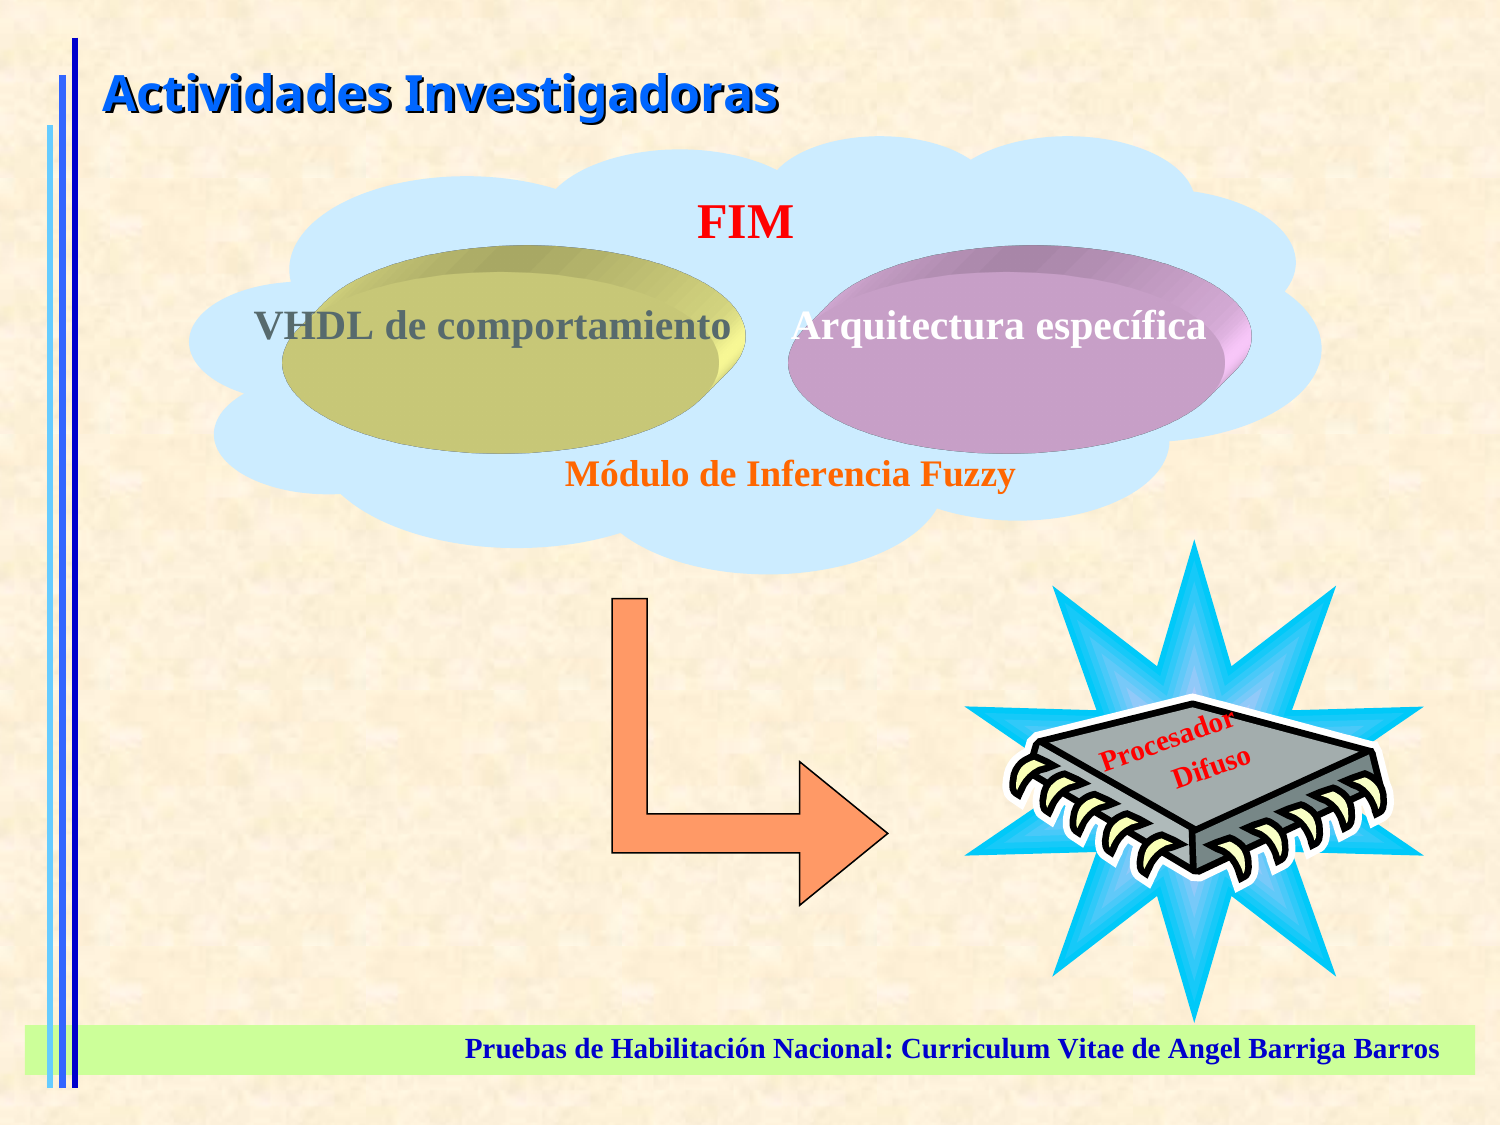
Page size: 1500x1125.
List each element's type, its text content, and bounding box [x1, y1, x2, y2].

text_box [612, 598, 888, 906]
text_box FIM [682, 186, 810, 257]
text_box [188, 136, 1322, 575]
text_box Difuso [1151, 725, 1272, 808]
text_box Módulo de Inferencia Fuzzy [549, 445, 1032, 503]
text_box VHDL de comportamiento [238, 294, 747, 357]
text_box Procesador [1078, 688, 1254, 791]
text_box Actividades Investigadoras [87, 49, 794, 134]
picture [0, 0, 1500, 1125]
text_box Arquitectura específica [775, 294, 1223, 357]
